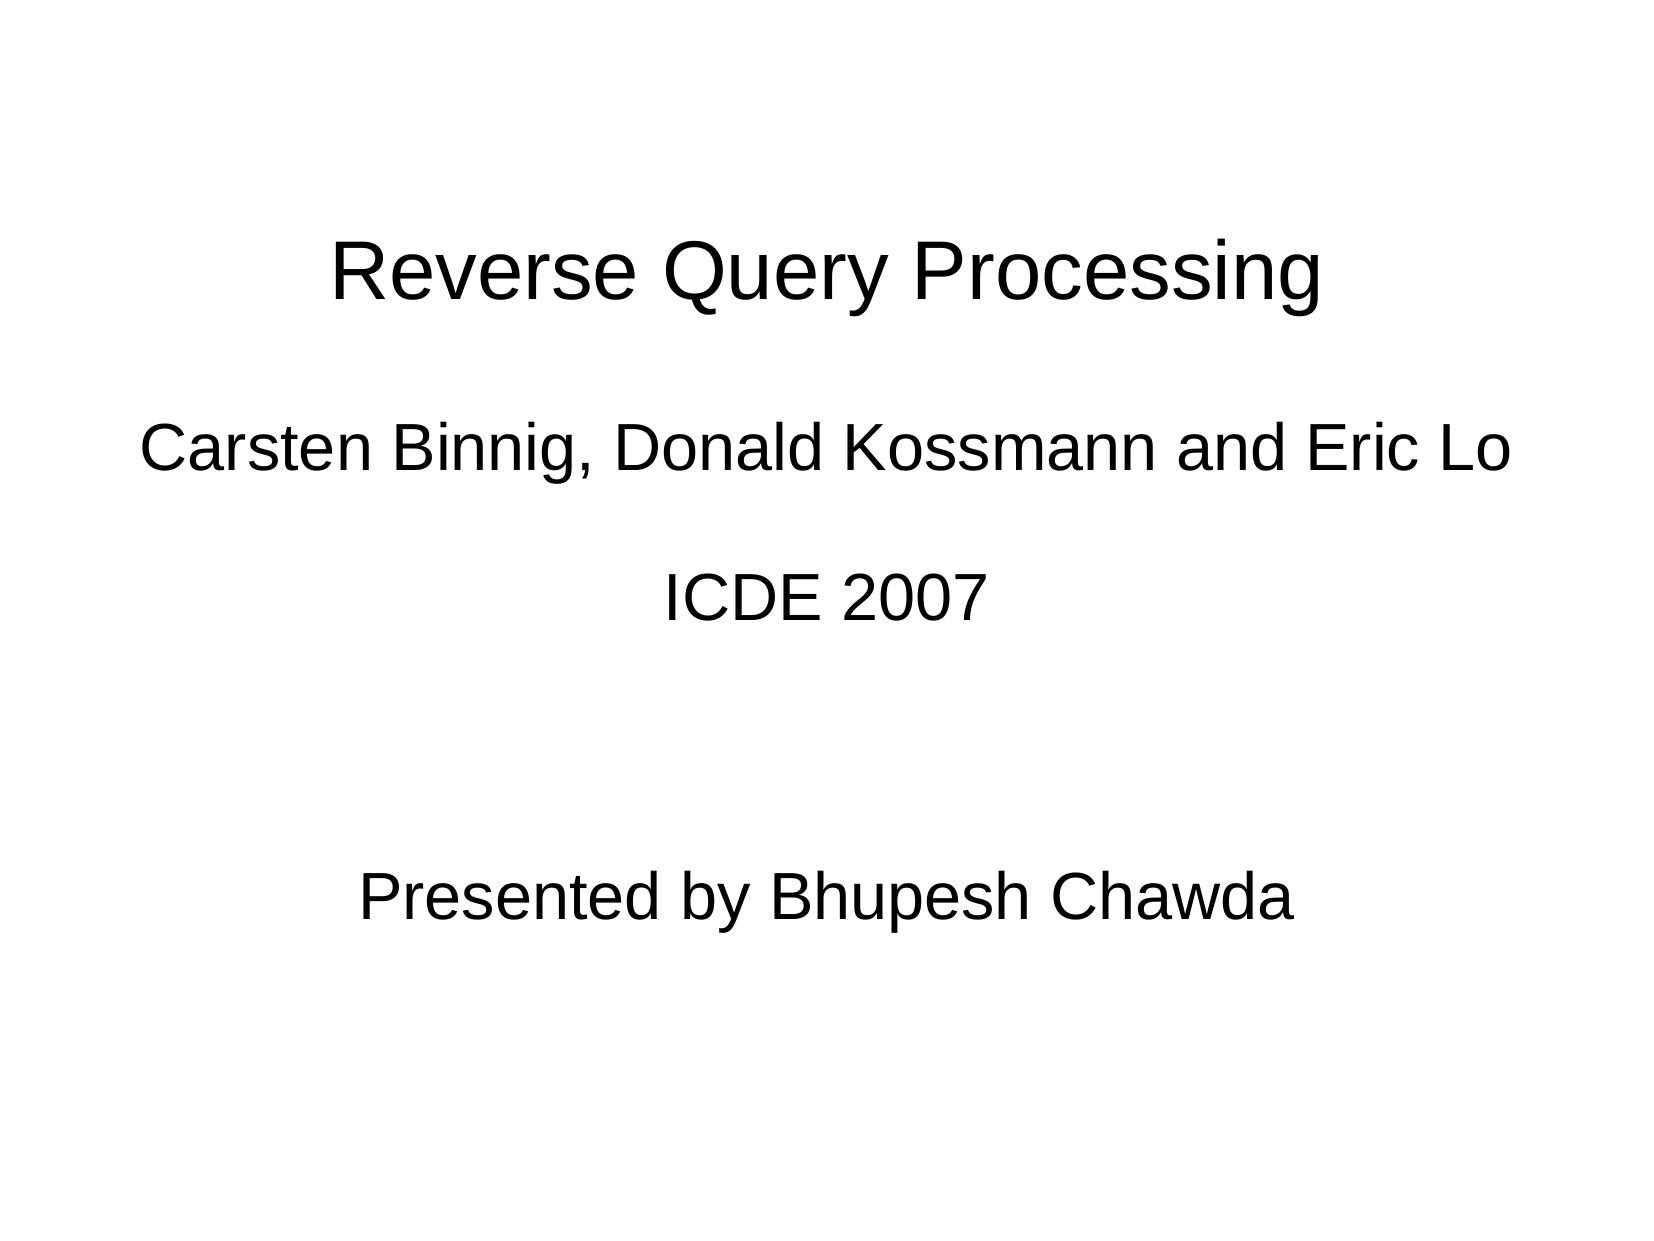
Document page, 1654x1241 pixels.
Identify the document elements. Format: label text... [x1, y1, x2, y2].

subtitle Reverse Query Processing Carsten Binnig, Donald Kossmann and Eric Lo ICDE 2007 Presented by Bhupesh Chawda [82, 49, 1571, 1109]
